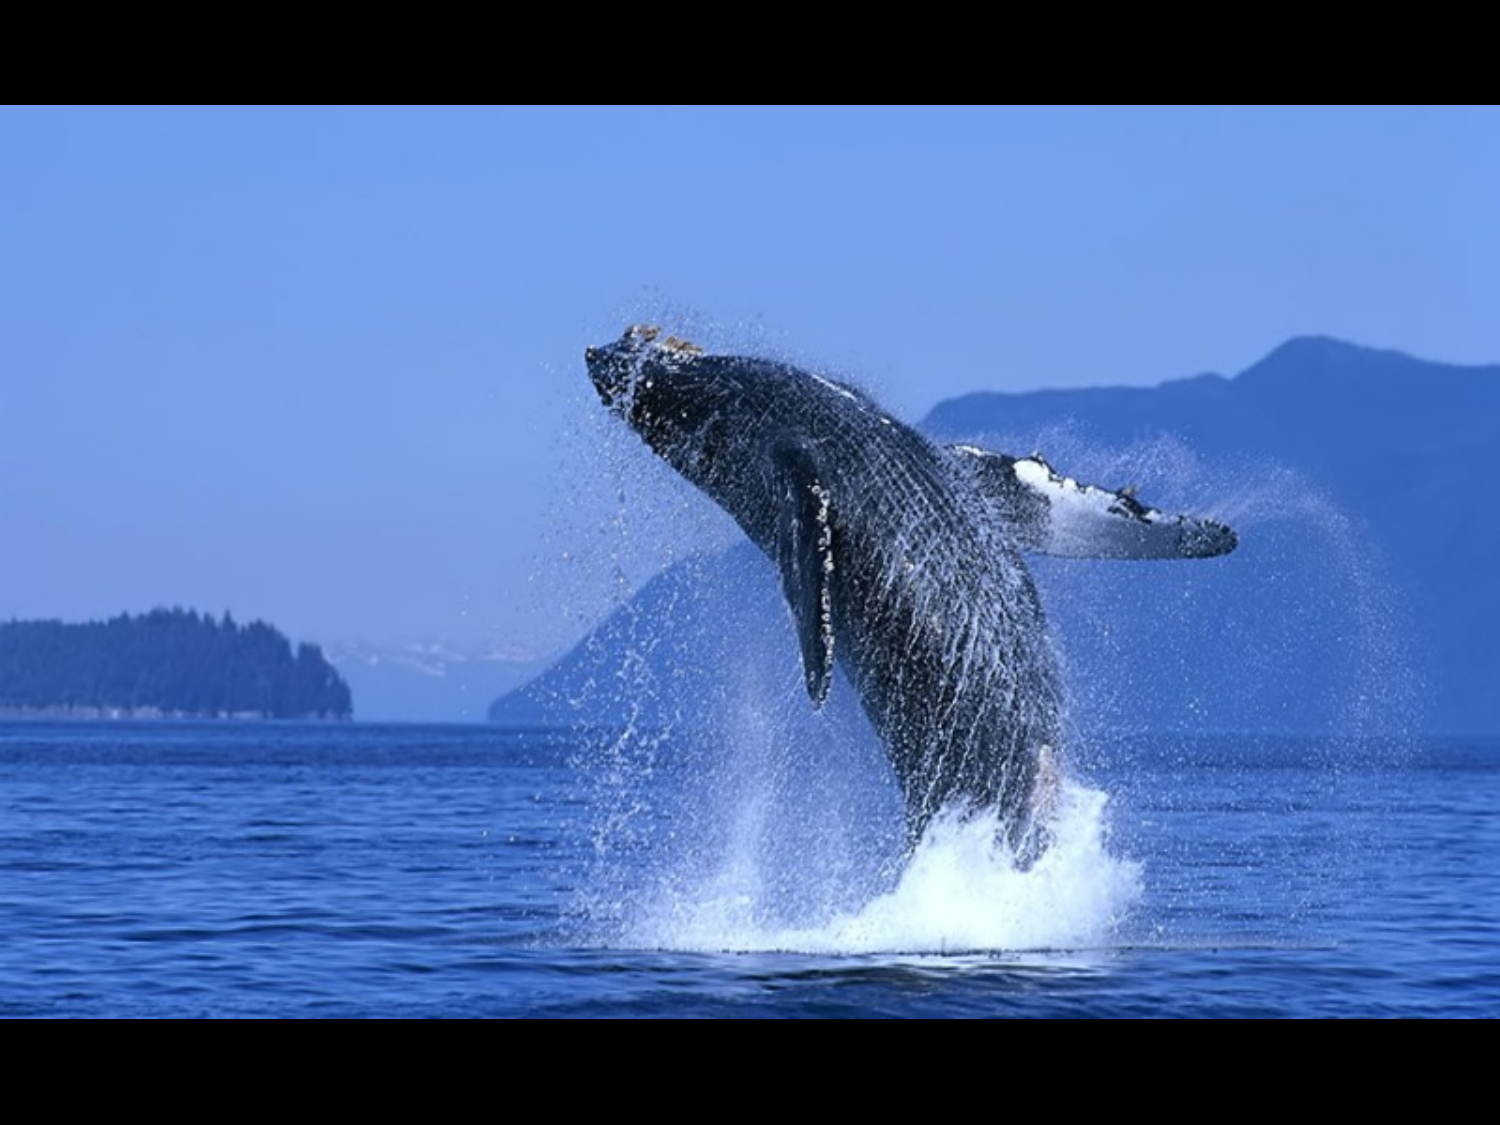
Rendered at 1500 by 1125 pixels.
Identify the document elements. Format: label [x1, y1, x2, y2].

picture [0, 105, 1500, 1019]
